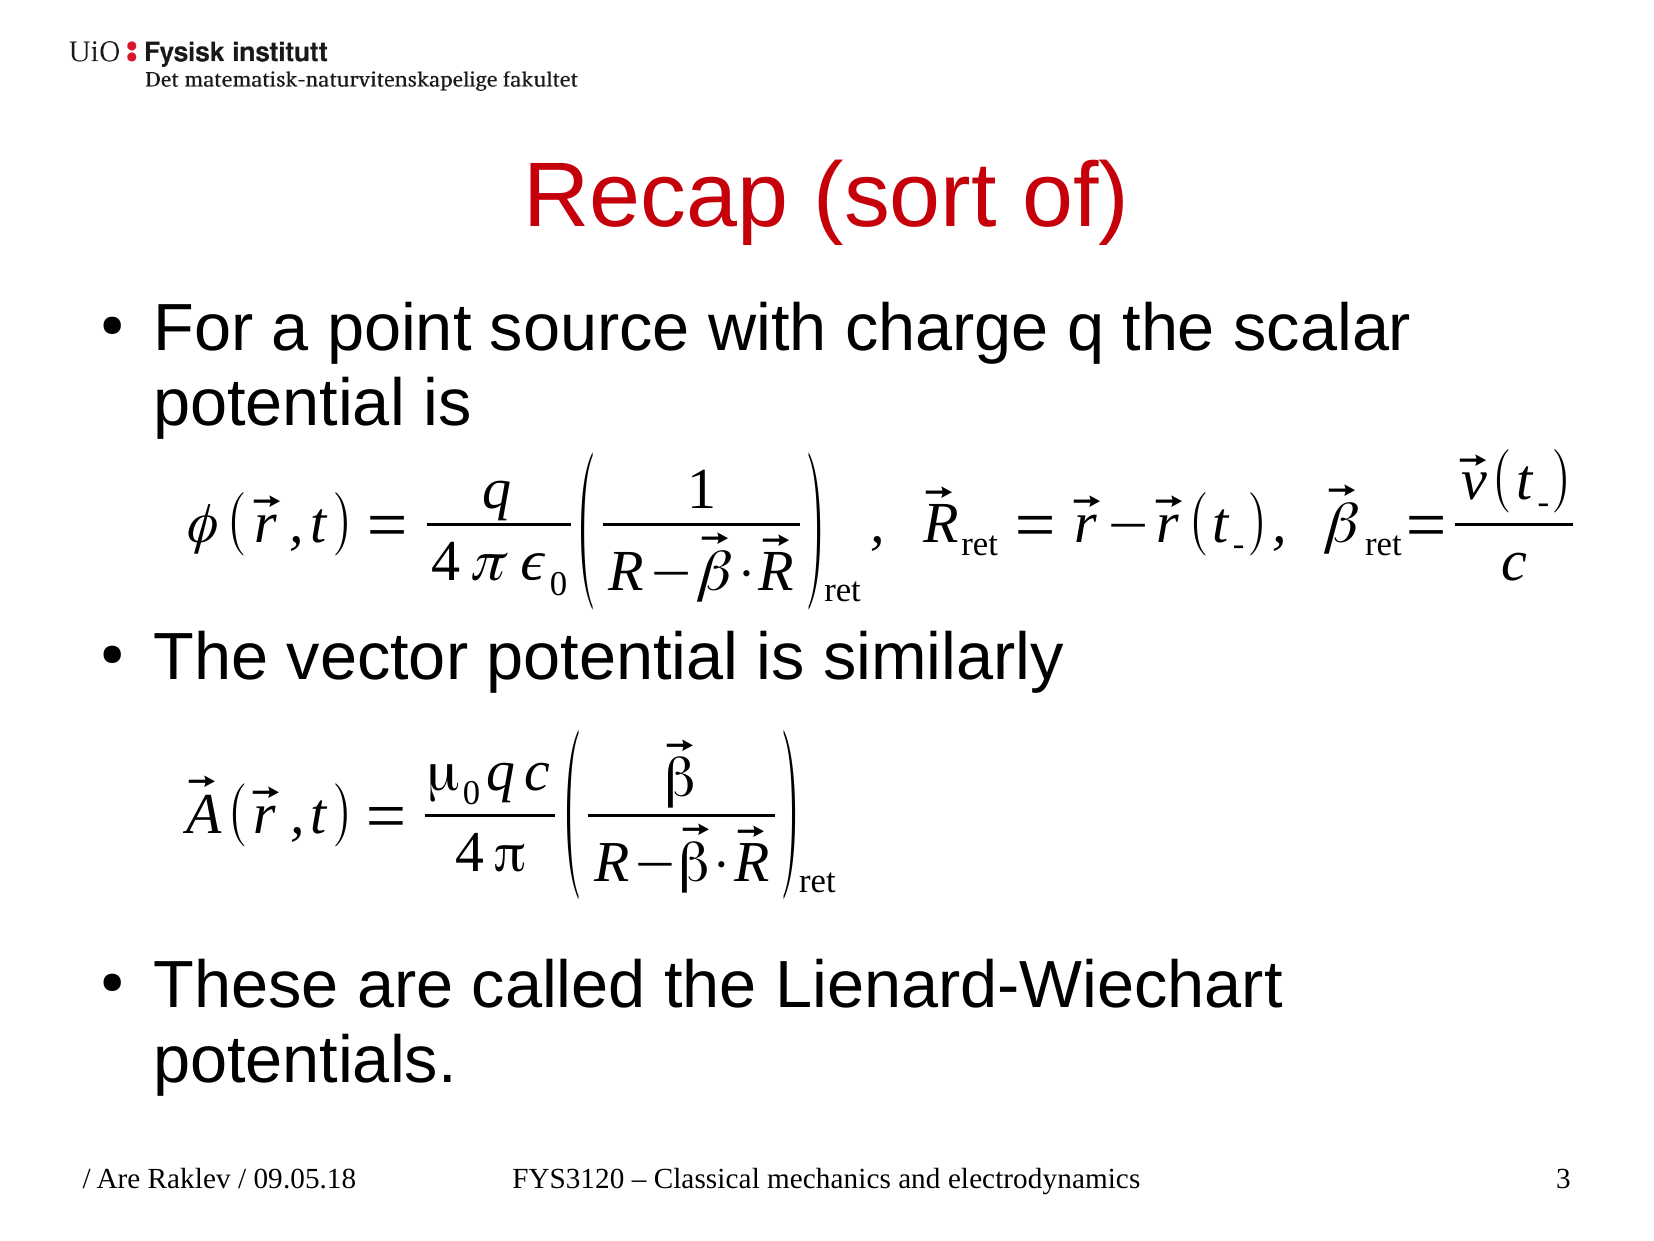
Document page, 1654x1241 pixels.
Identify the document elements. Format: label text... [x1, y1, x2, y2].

picture [68, 37, 581, 93]
list For a point source with charge q the scalar potential is The vector potential is similarly These are called the Lienard-Wiechart potentials. [82, 290, 1571, 1097]
chart [174, 446, 1582, 613]
title Recap (sort of) [82, 90, 1571, 290]
chart [174, 728, 843, 904]
